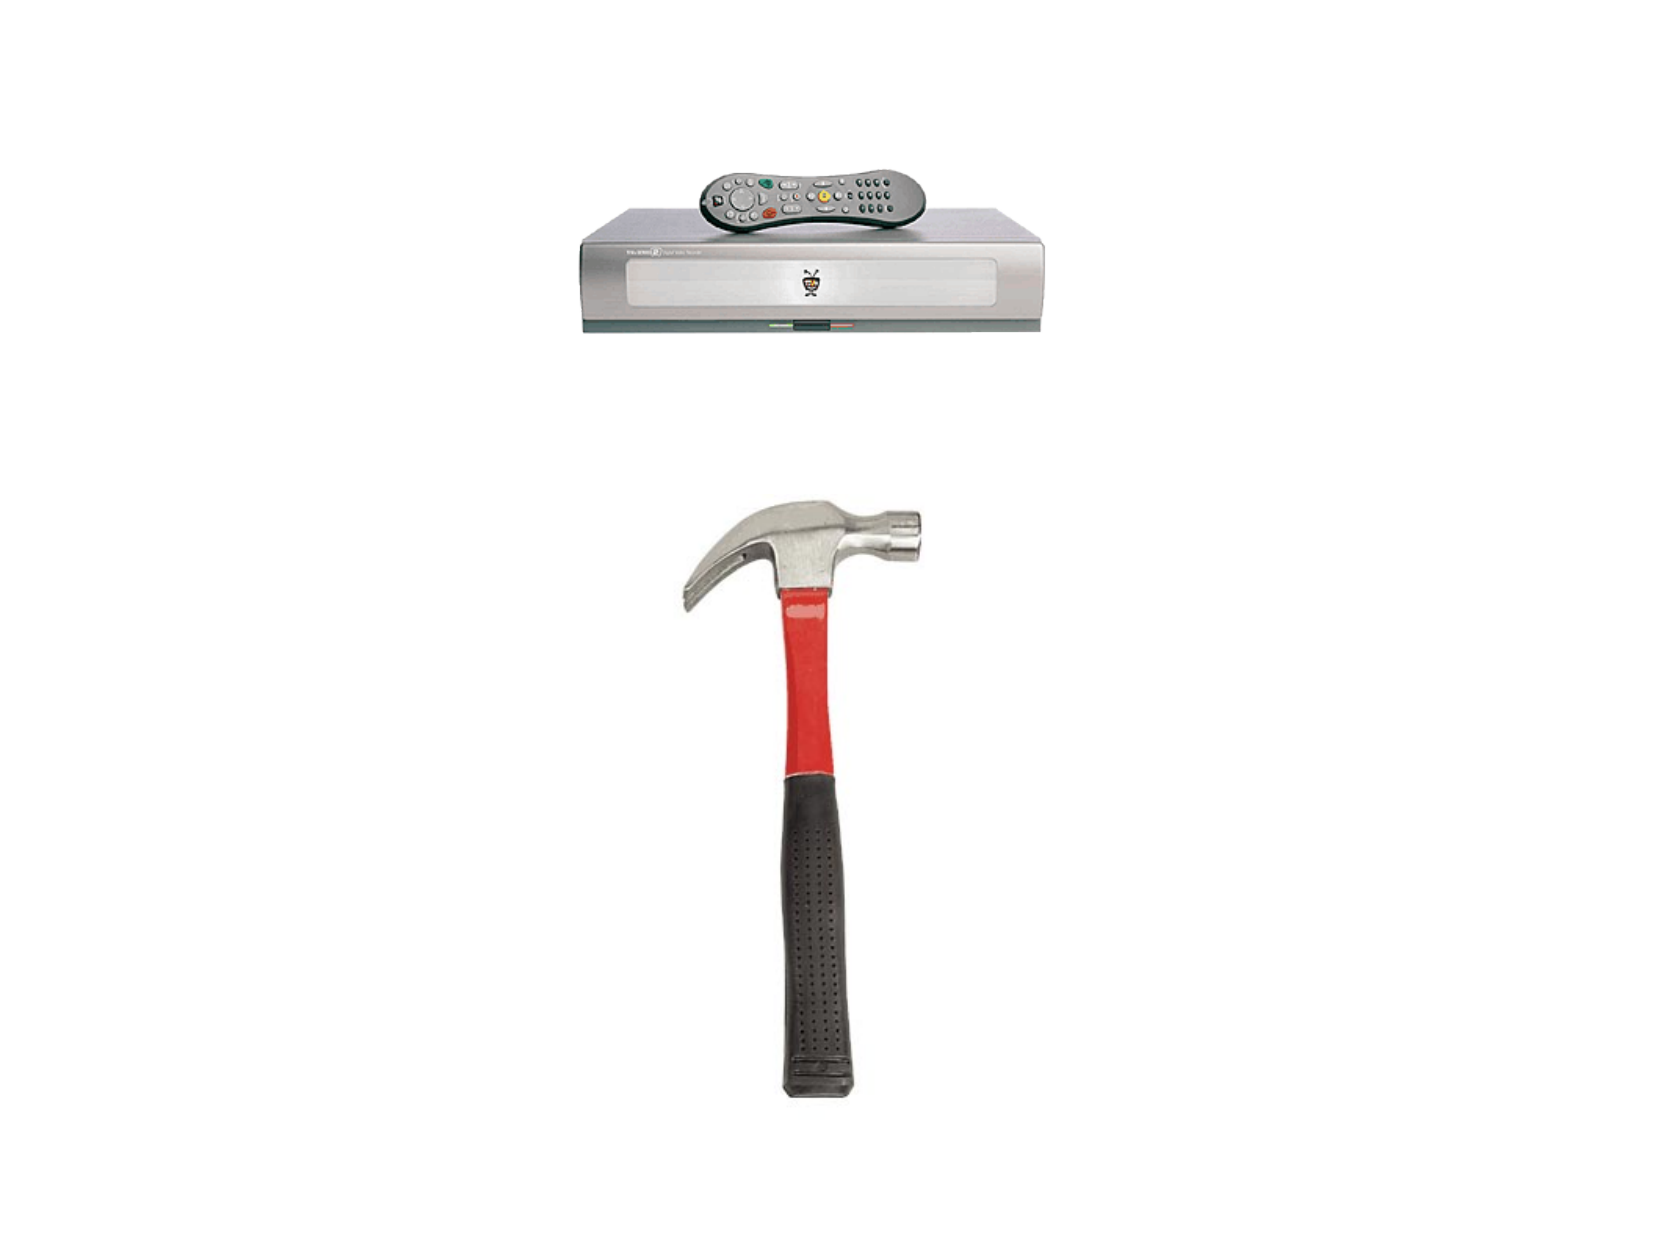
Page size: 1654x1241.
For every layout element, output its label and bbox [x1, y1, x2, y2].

picture [499, 494, 1125, 1120]
picture [577, 76, 1047, 428]
